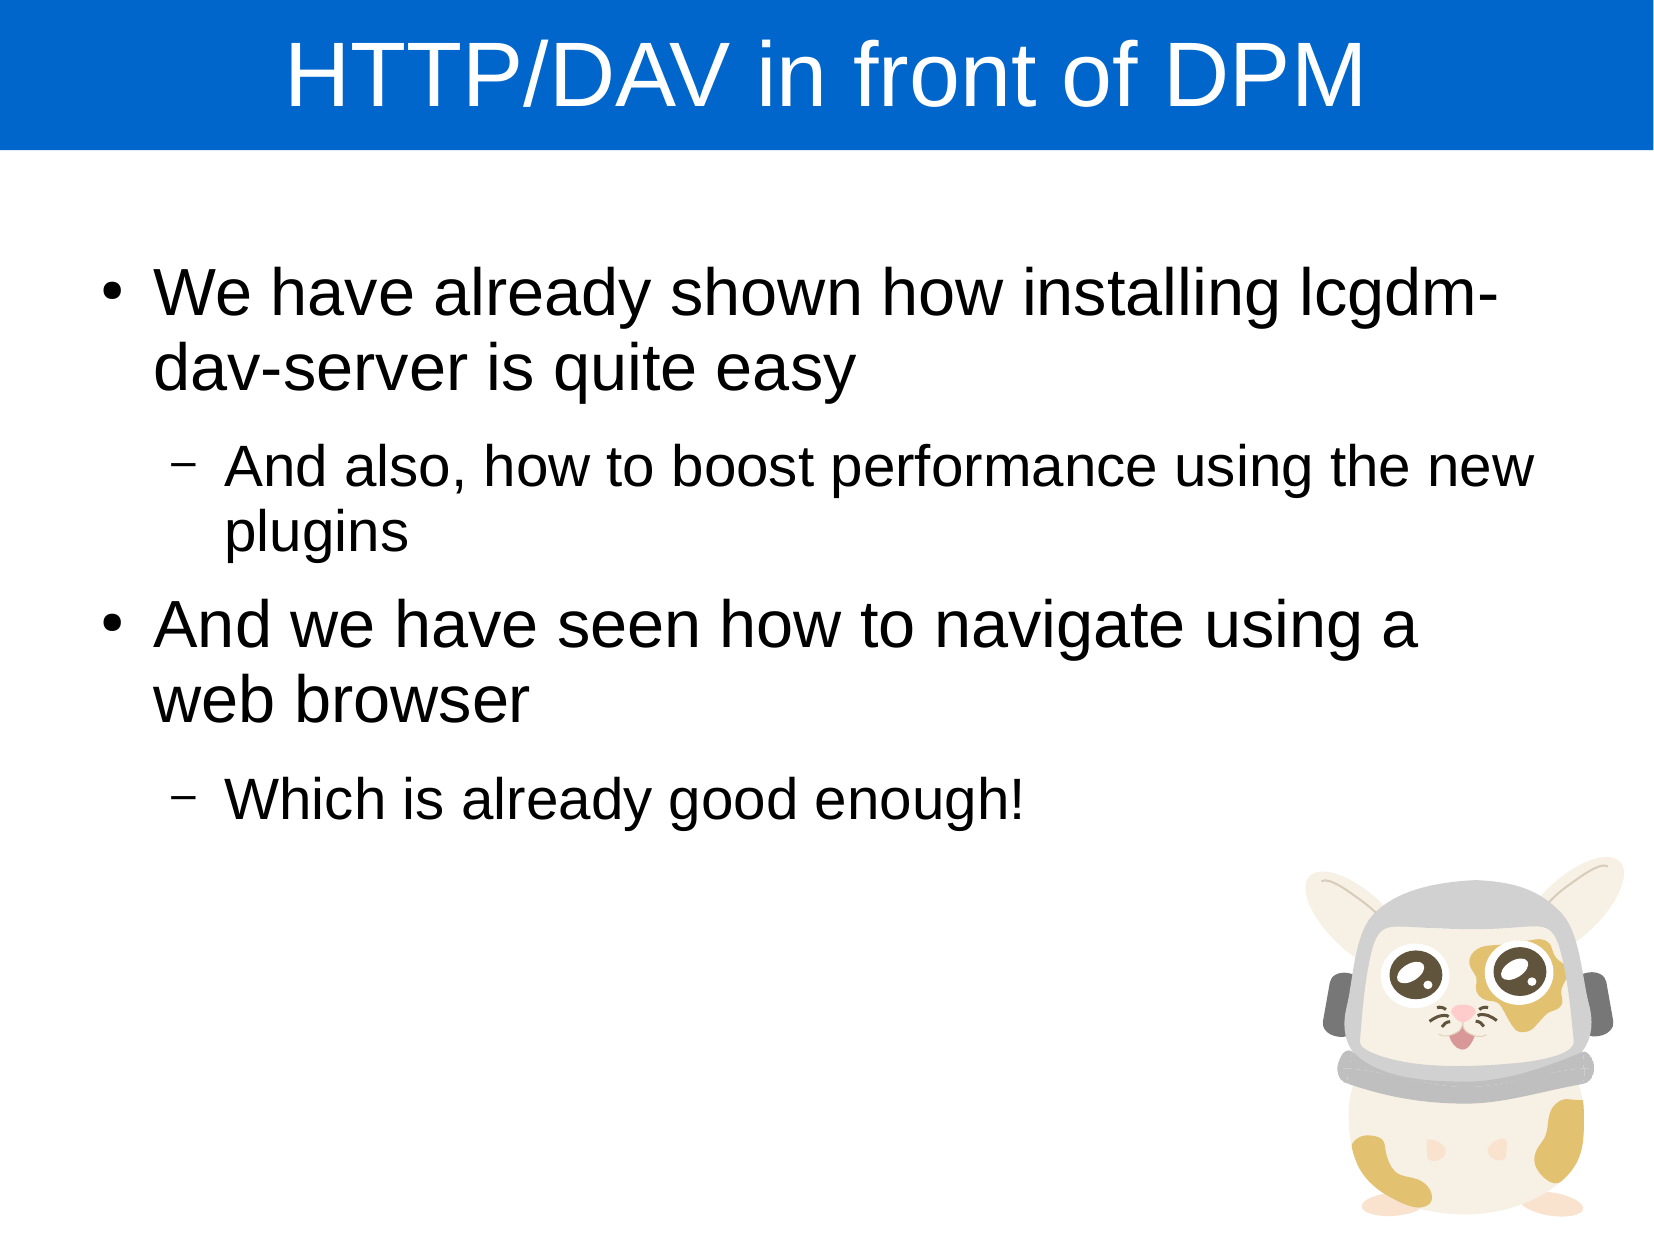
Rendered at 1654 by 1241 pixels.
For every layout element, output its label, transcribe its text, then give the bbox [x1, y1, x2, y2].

list We have already shown how installing lcgdm-dav-server is quite easy And also, how to boost performance using the new plugins And we have seen how to navigate using a web browser Which is already good enough! [82, 254, 1538, 975]
title HTTP/DAV in front of DPM [0, 0, 1654, 151]
